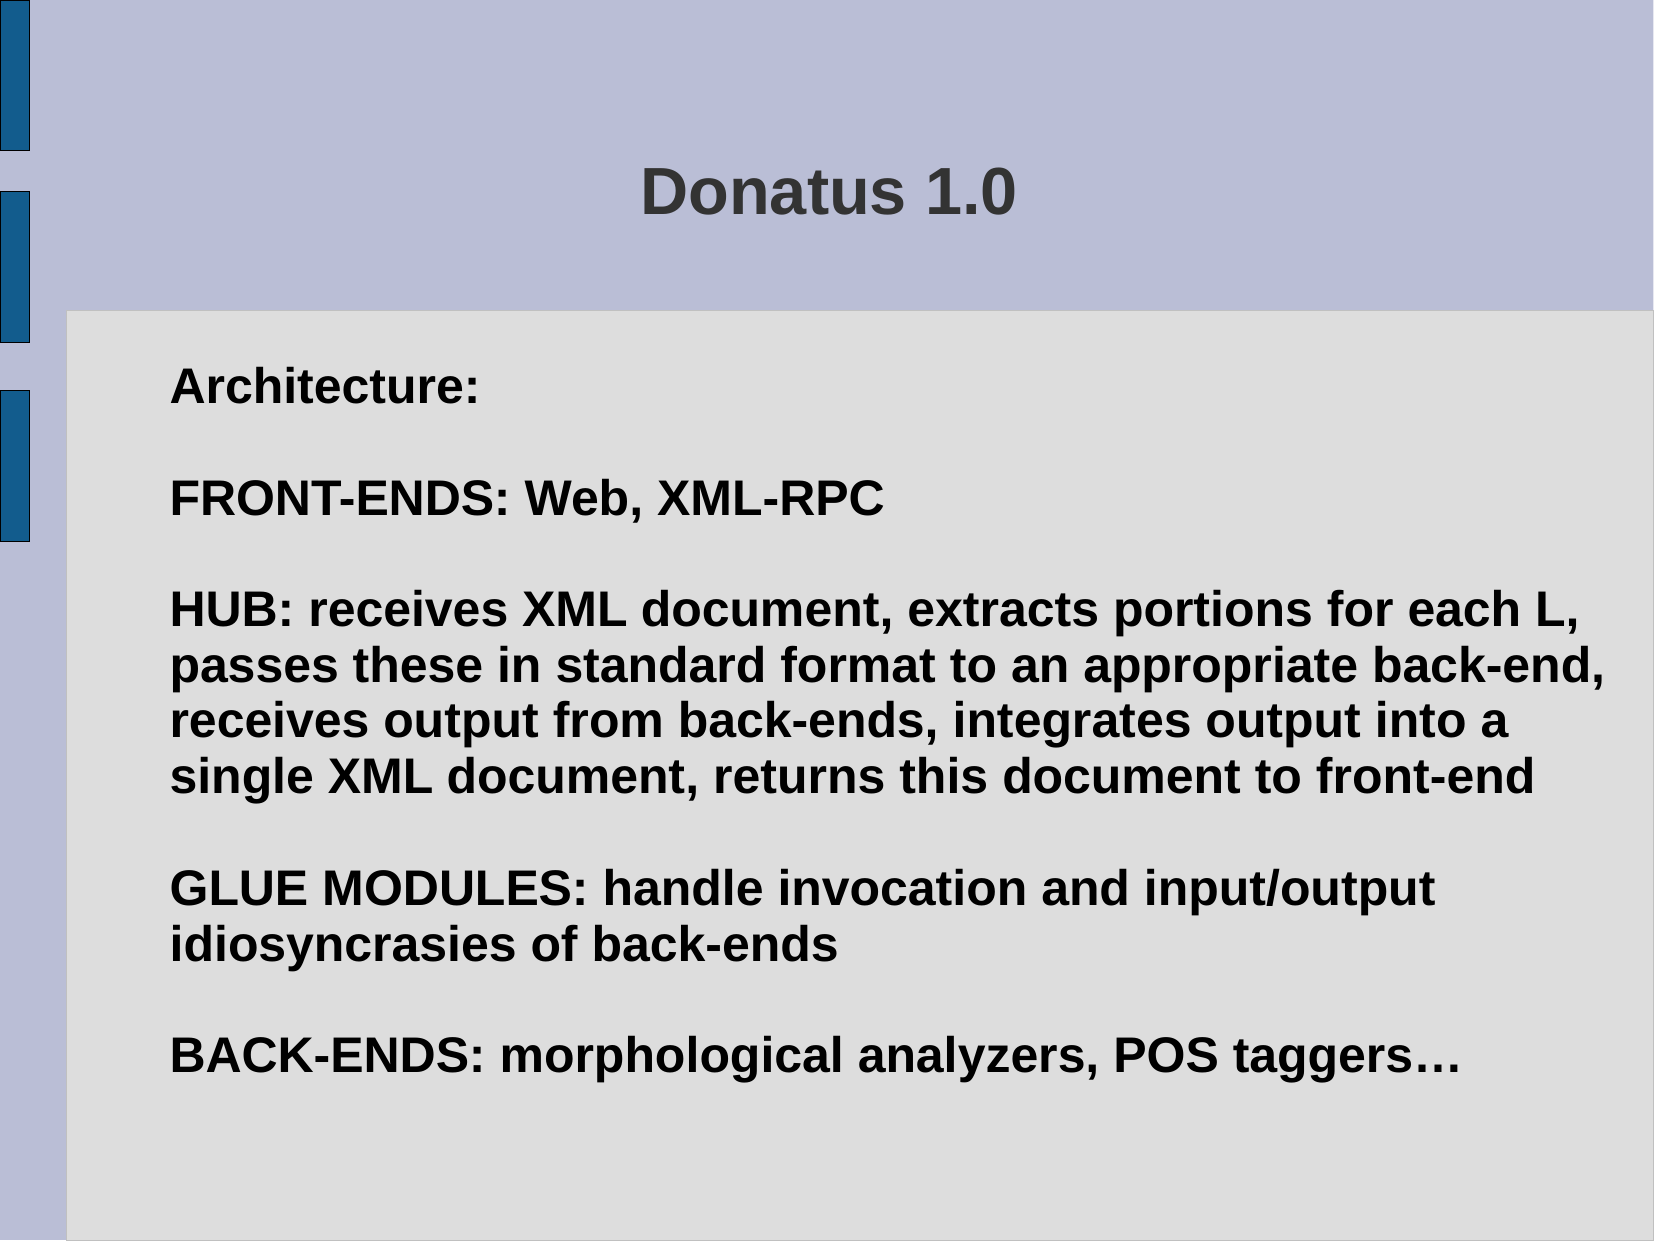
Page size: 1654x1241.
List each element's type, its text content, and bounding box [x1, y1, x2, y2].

text_box Architecture: FRONT-ENDS: Web, XML-RPC HUB: receives XML document, extracts portions for each L, passes these in standard format to an appropriate back-end, receives output from back-ends, integrates output into a single XML document, returns this document to front-end GLUE MODULES: handle invocation and input/output idiosyncrasies of back-ends BACK-ENDS: morphological analyzers, POS taggers… [154, 350, 1642, 1148]
title Donatus 1.0 [123, 88, 1536, 296]
